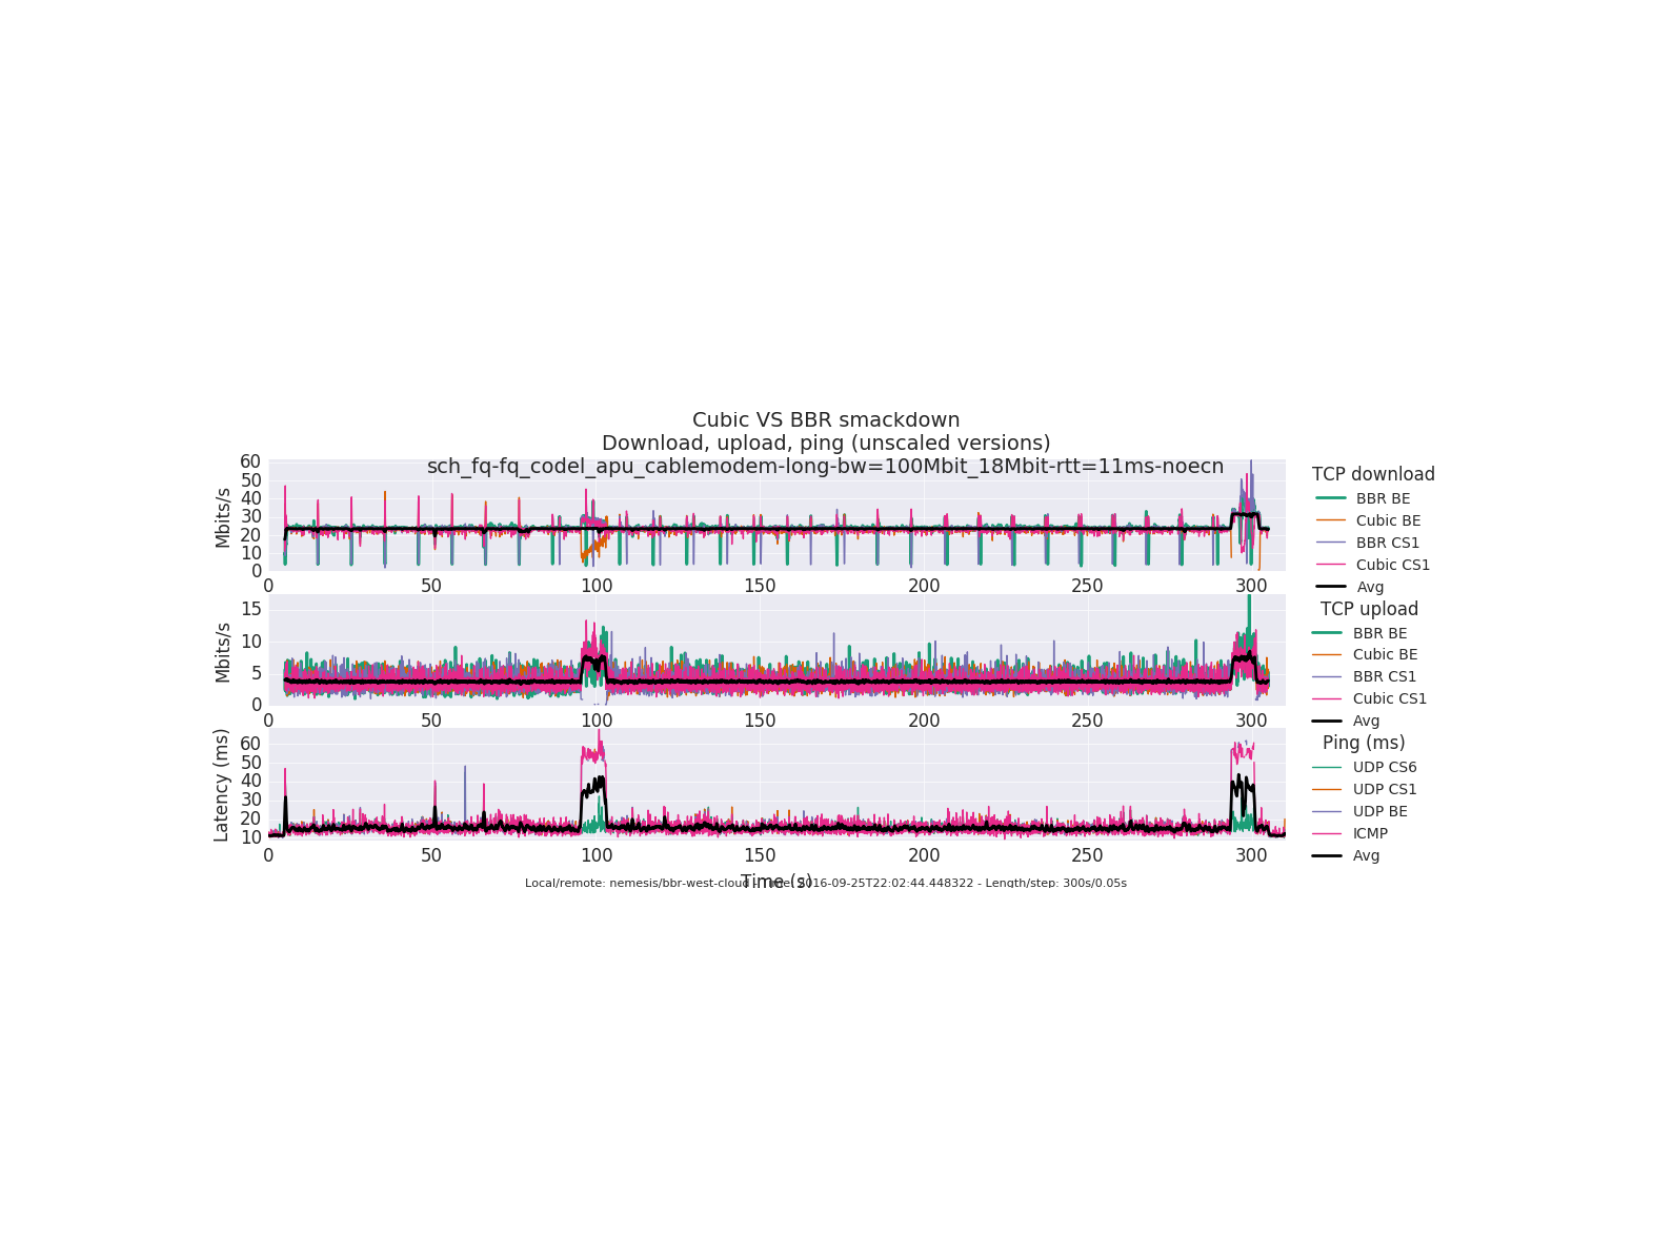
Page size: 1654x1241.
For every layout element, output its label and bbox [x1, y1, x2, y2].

picture [82, 412, 1571, 888]
